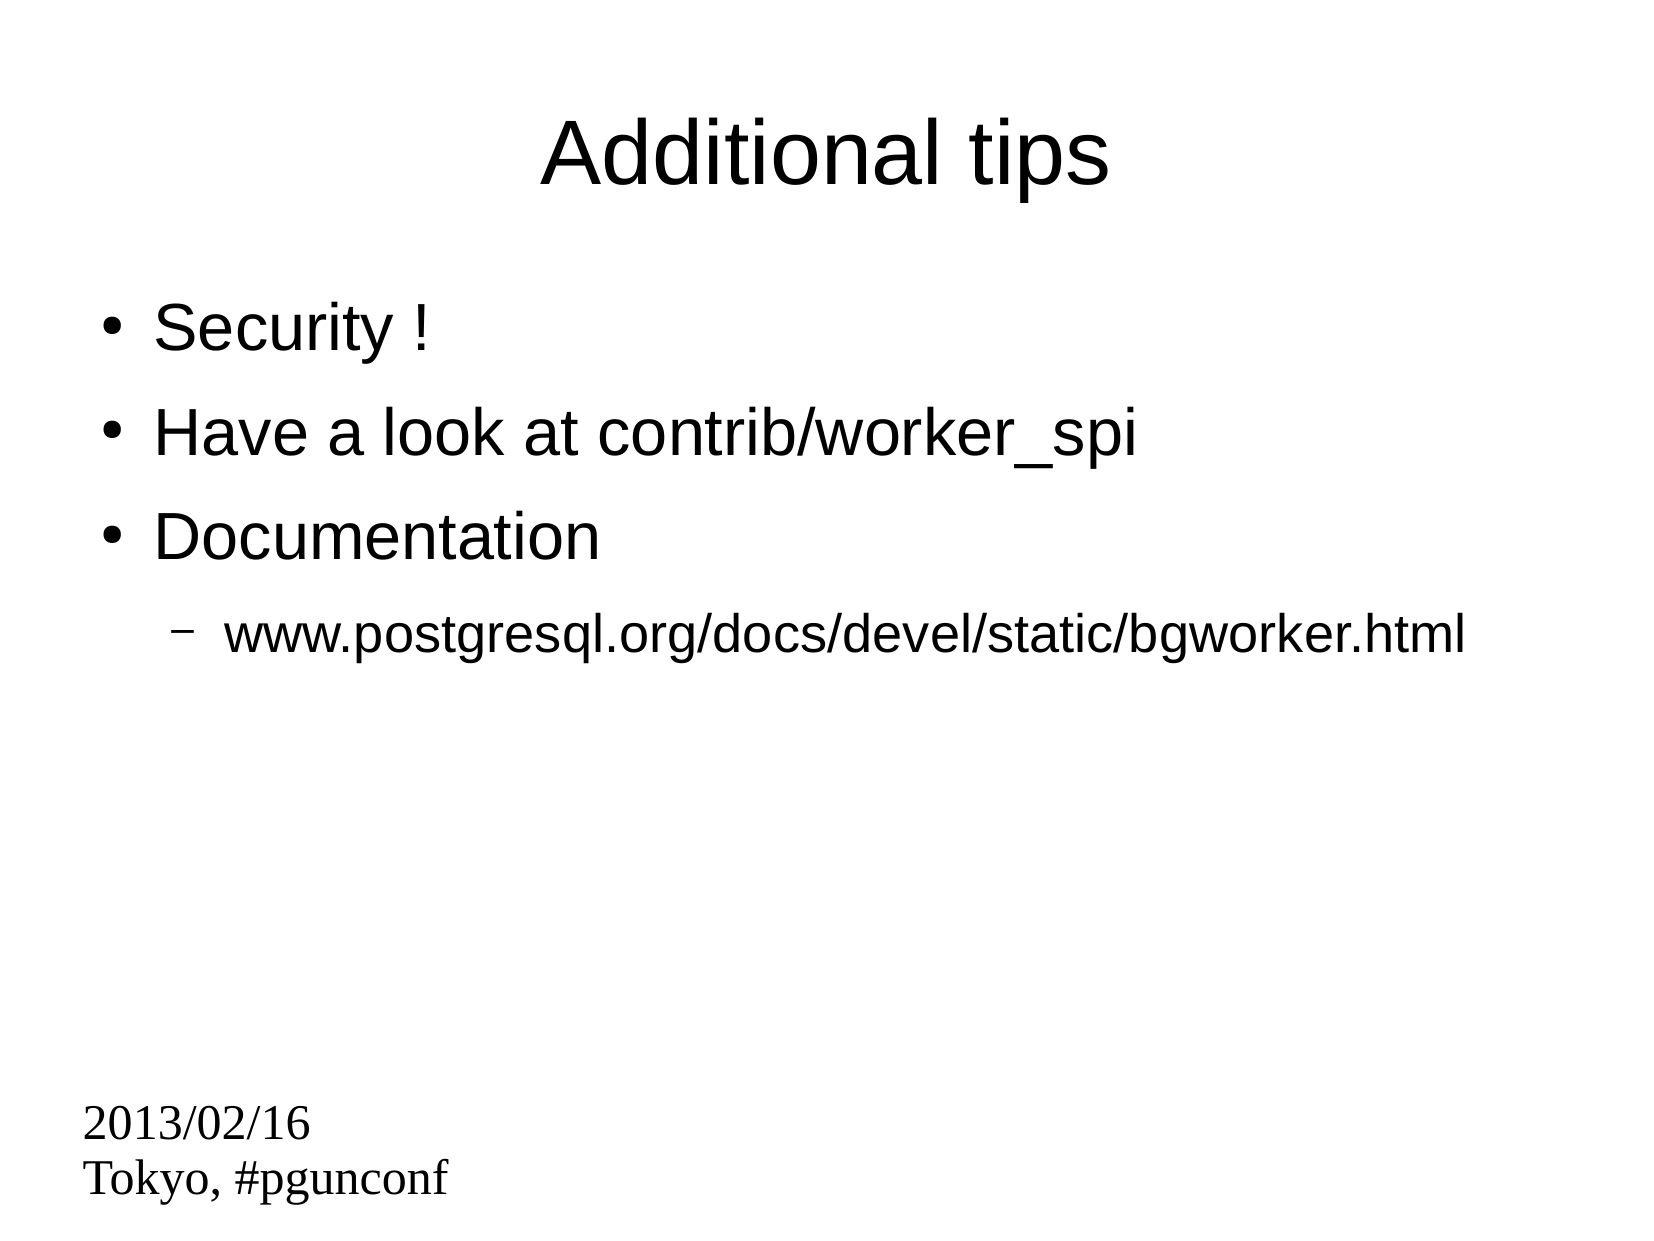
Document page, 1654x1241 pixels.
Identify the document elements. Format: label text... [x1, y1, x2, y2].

list Security ! Have a look at contrib/worker_spi Documentation www.postgresql.org/docs/devel/static/bgworker.html [82, 290, 1538, 1010]
title Additional tips [82, 49, 1571, 257]
